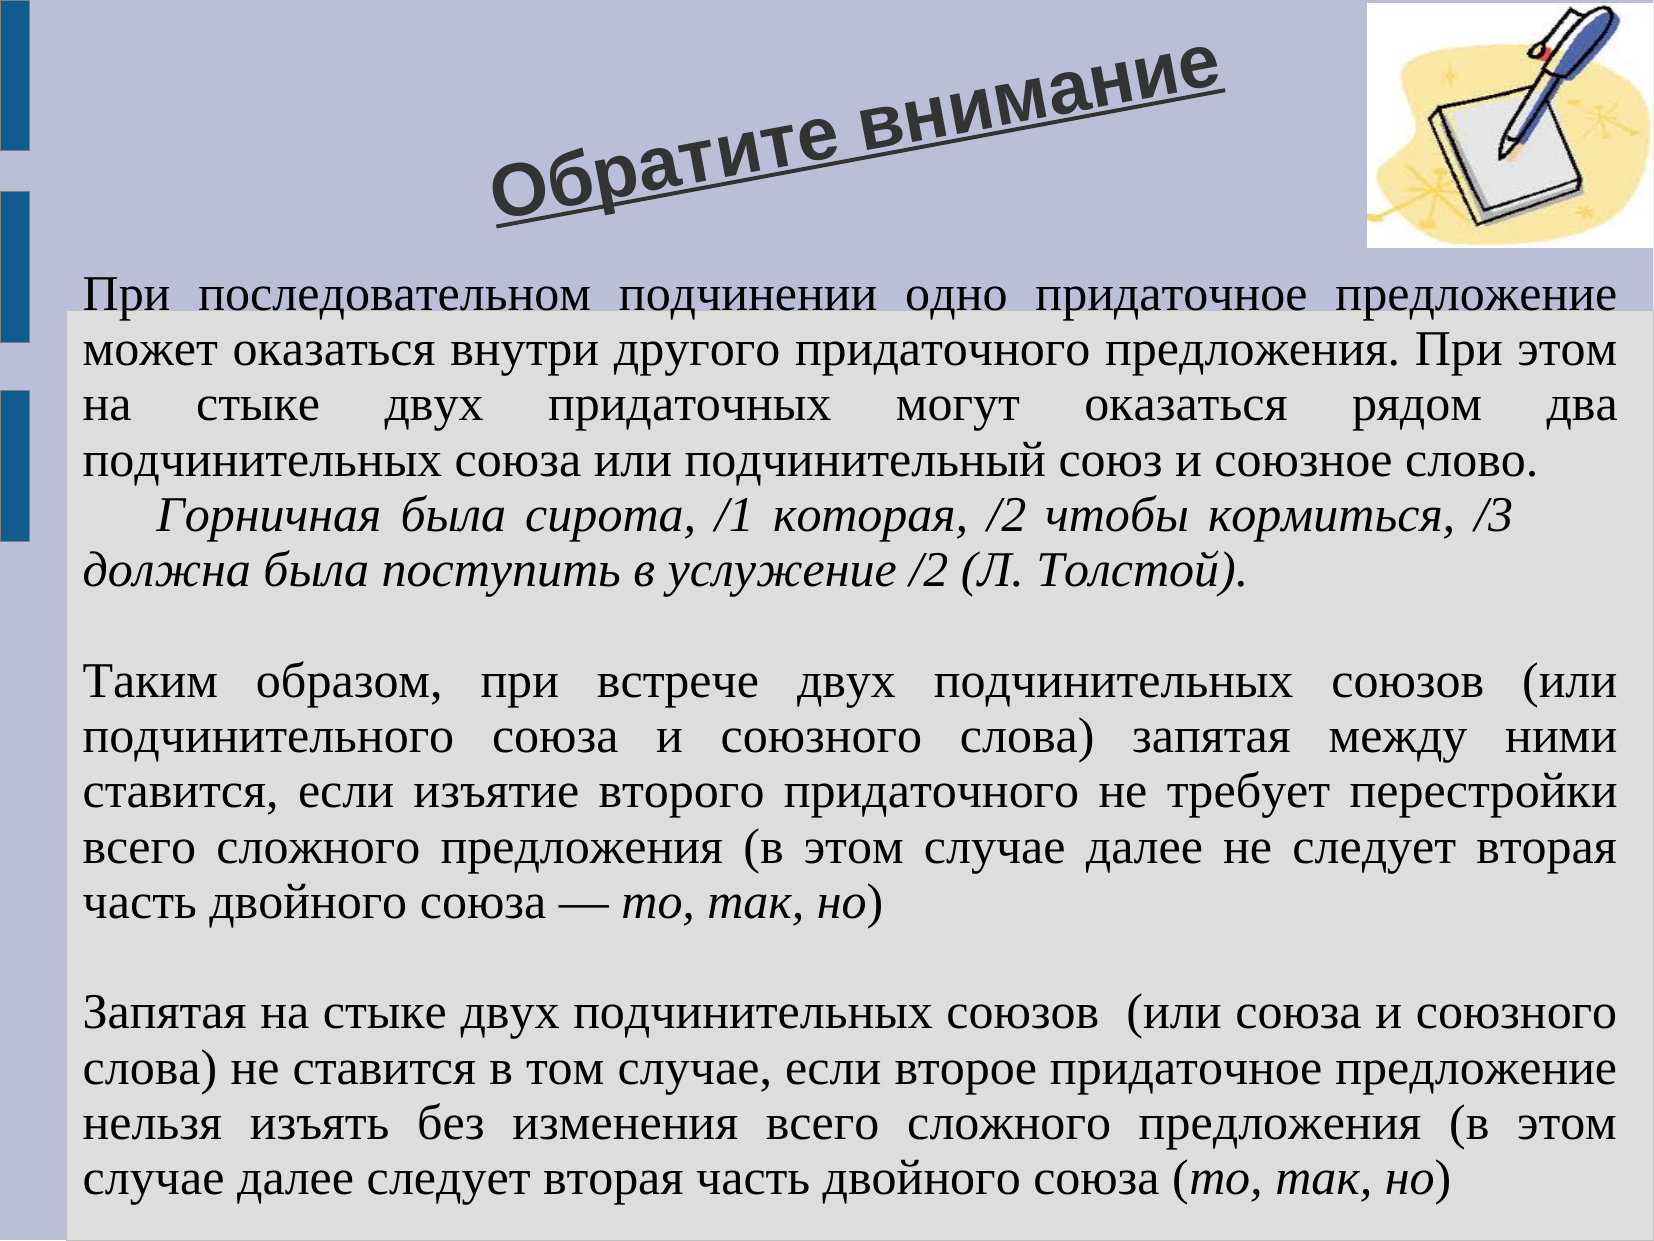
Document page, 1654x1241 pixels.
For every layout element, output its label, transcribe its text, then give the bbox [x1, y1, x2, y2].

picture [1367, 3, 1654, 249]
title Обратите внимание [195, 0, 1551, 145]
subtitle При последовательном подчинении одно придаточное предложение может оказаться внутри другого придаточного предложения. При этом на стыке двух придаточных могут оказаться рядом два подчинительных союза или подчинительный союз и союзное слово. Горничная была сирота, /1 которая, /2 чтобы кормиться, /3 должна была поступить в услужение /2 (Л. Толстой). Таким образом, при встрече двух подчинительных союзов (или подчинительного союза и союзного слова) запятая между ними ставится, если изъятие второго придаточного не требует перестройки всего сложного предложения (в этом случае далее не следует вторая часть двойного союза — то, так, но) Запятая на стыке двух подчинительных союзов (или союза и союзного слова) не ставится в том случае, если второе придаточное предложение нельзя изъять без изменения всего сложного предложения (в этом случае далее следует вторая часть двойного союза (то, так, но) [82, 145, 1619, 1241]
